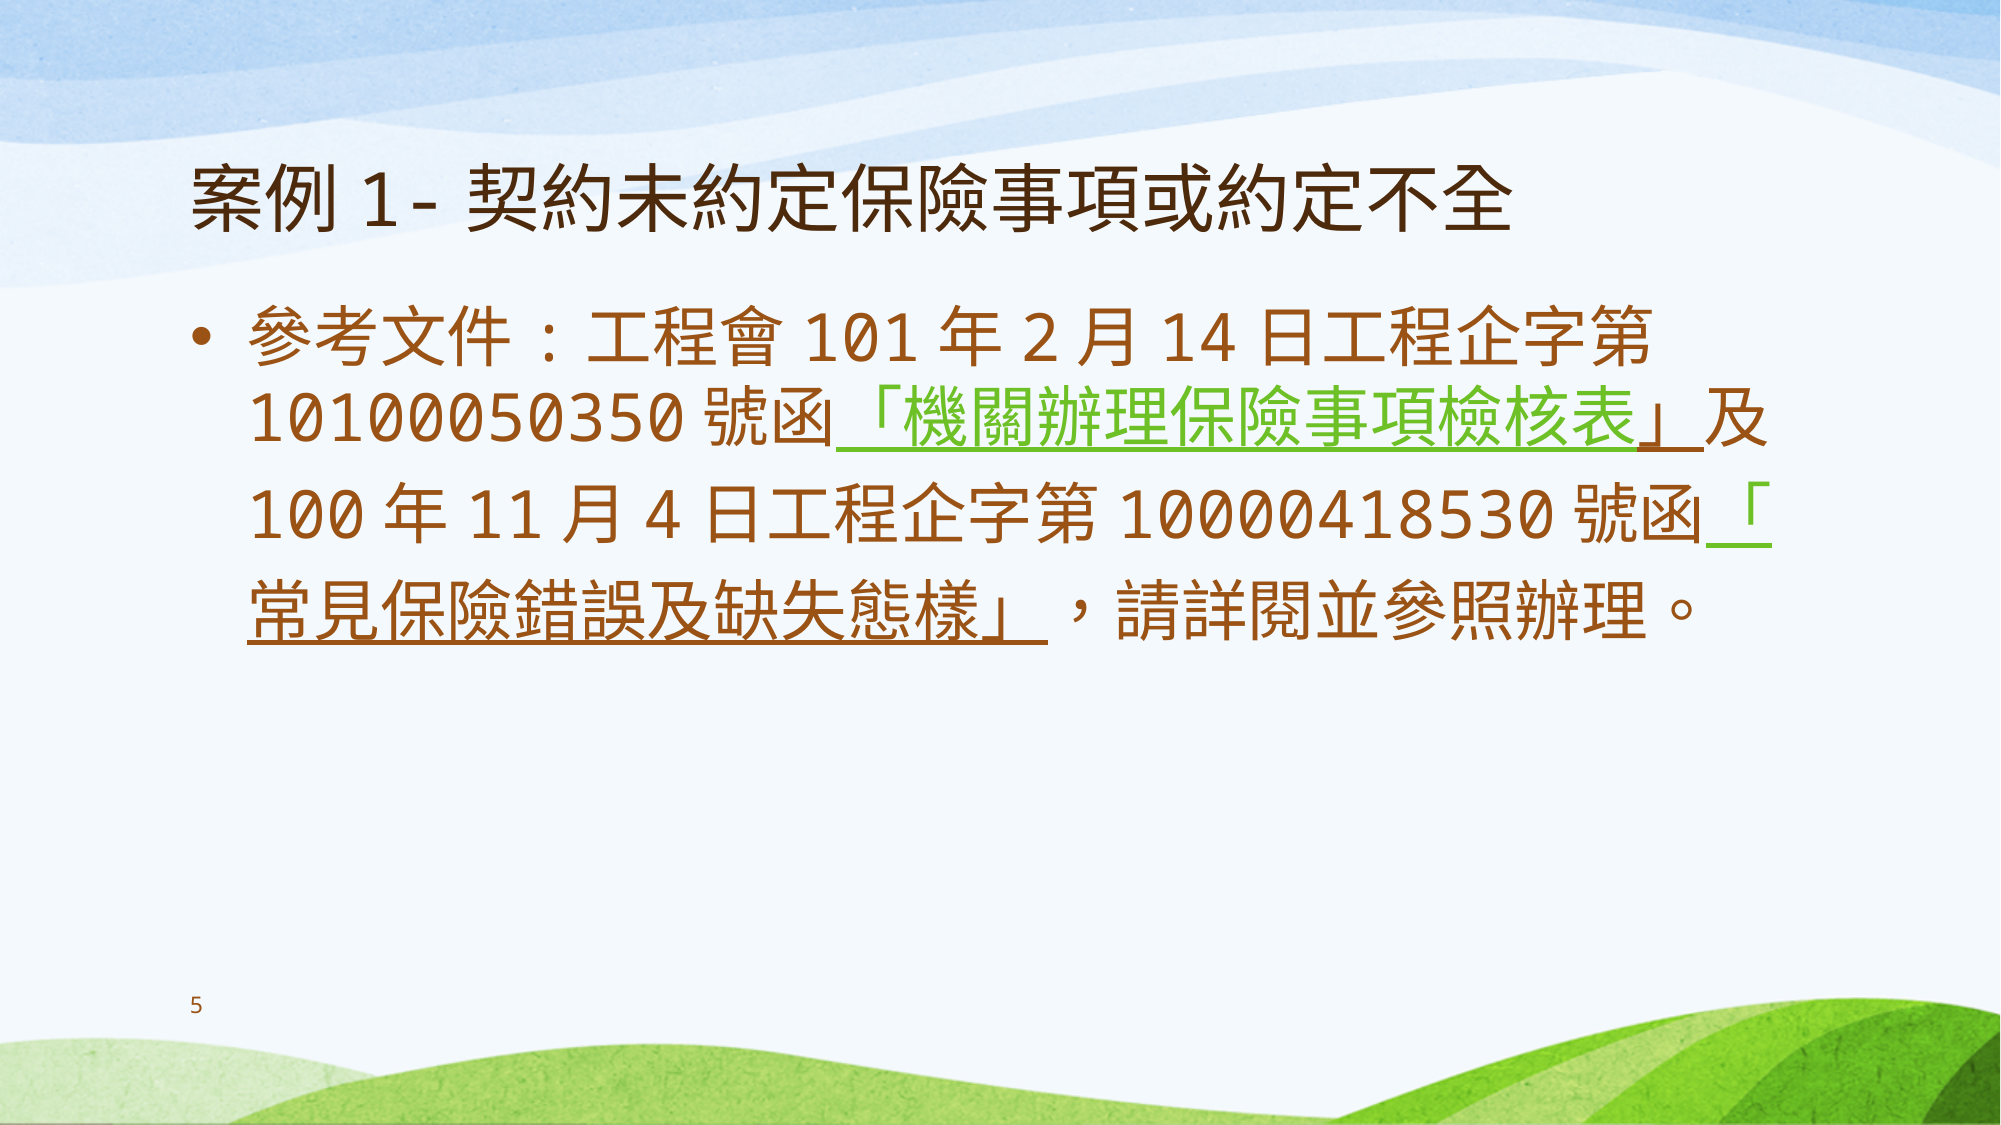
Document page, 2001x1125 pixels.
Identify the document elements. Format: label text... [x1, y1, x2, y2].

picture [0, 0, 2001, 1125]
title 案例1-契約未約定保險事項或約定不全 [174, 50, 1825, 250]
slide_number <編號> [174, 987, 300, 1025]
list 參考文件:工程會101年2月14日工程企字第10100050350號函「機關辦理保險事項檢核表」及100年11月4日工程企字第10000418530號函「常見保險錯誤及缺失態樣」，請詳閱並參照辦理。 [174, 287, 1825, 982]
